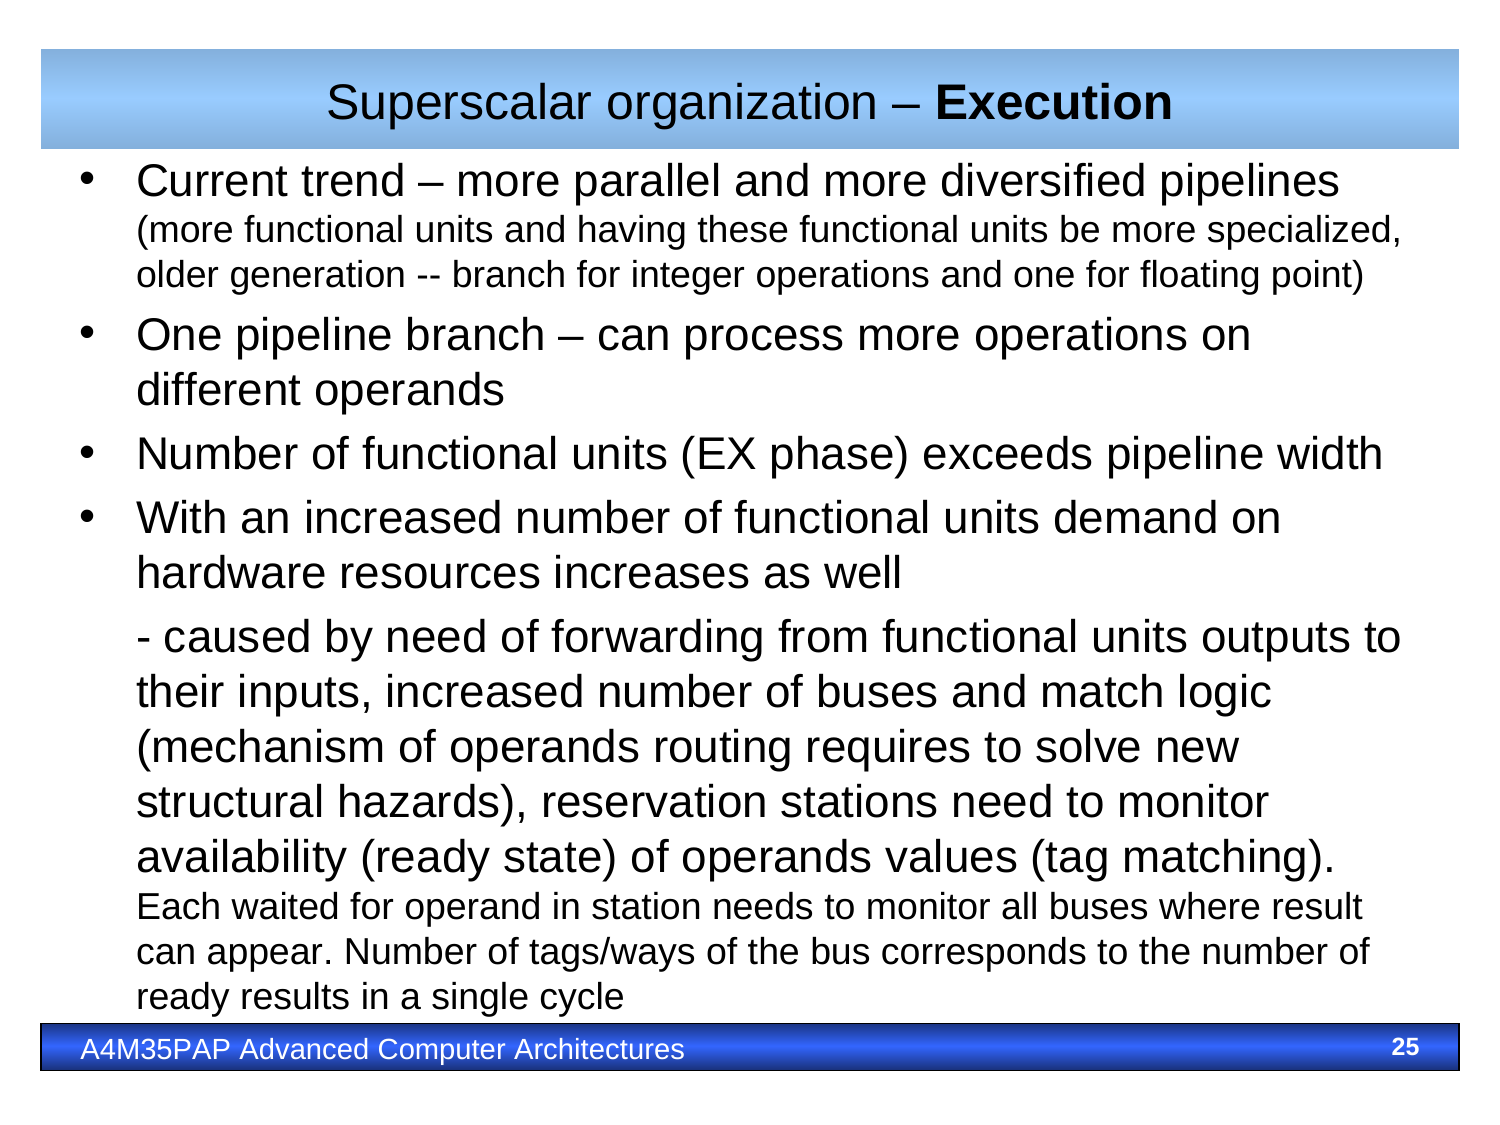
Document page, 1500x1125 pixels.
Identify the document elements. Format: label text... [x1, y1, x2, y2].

title Superscalar organization – Execution [41, 49, 1459, 149]
list Current trend – more parallel and more diversified pipelines (more functional units and having these functional units be more specialized, older generation -- branch for integer operations and one for floating point) One pipeline branch – can process more operations on different operands Number of functional units (EX phase) exceeds pipeline width With an increased number of functional units demand on hardware resources increases as well - caused by need of forwarding from functional units outputs to their inputs, increased number of buses and match logic (mechanism of operands routing requires to solve new structural hazards), reservation stations need to monitor availability (ready state) of operands values (tag matching). Each waited for operand in station needs to monitor all buses where result can appear. Number of tags/ways of the bus corresponds to the number of ready results in a single cycle [64, 142, 1436, 1029]
